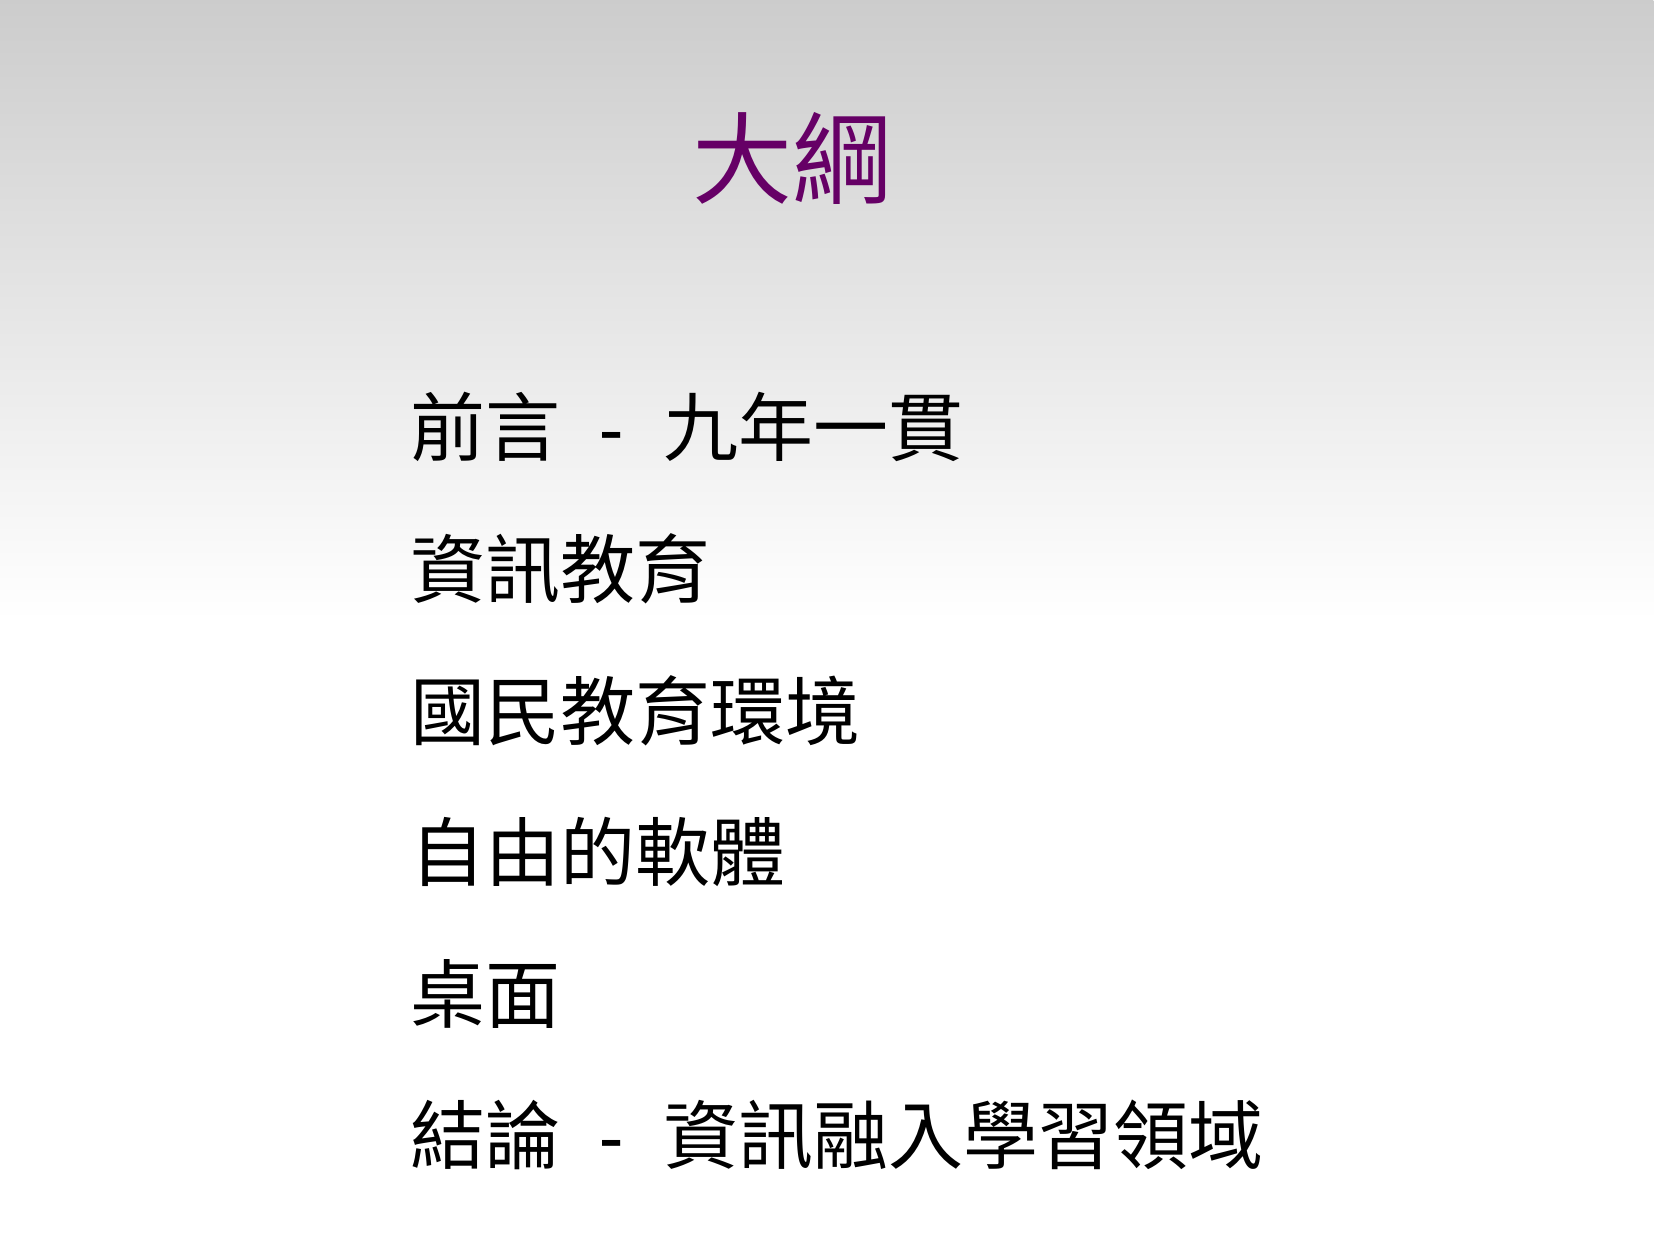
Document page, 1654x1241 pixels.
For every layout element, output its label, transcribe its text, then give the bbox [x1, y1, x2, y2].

title 大綱 [82, 56, 1571, 250]
list 前言 - 九年一貫 資訊教育 國民教育環境 自由的軟體 桌面 結論 - 資訊融入學習領域 [85, 368, 1574, 1093]
